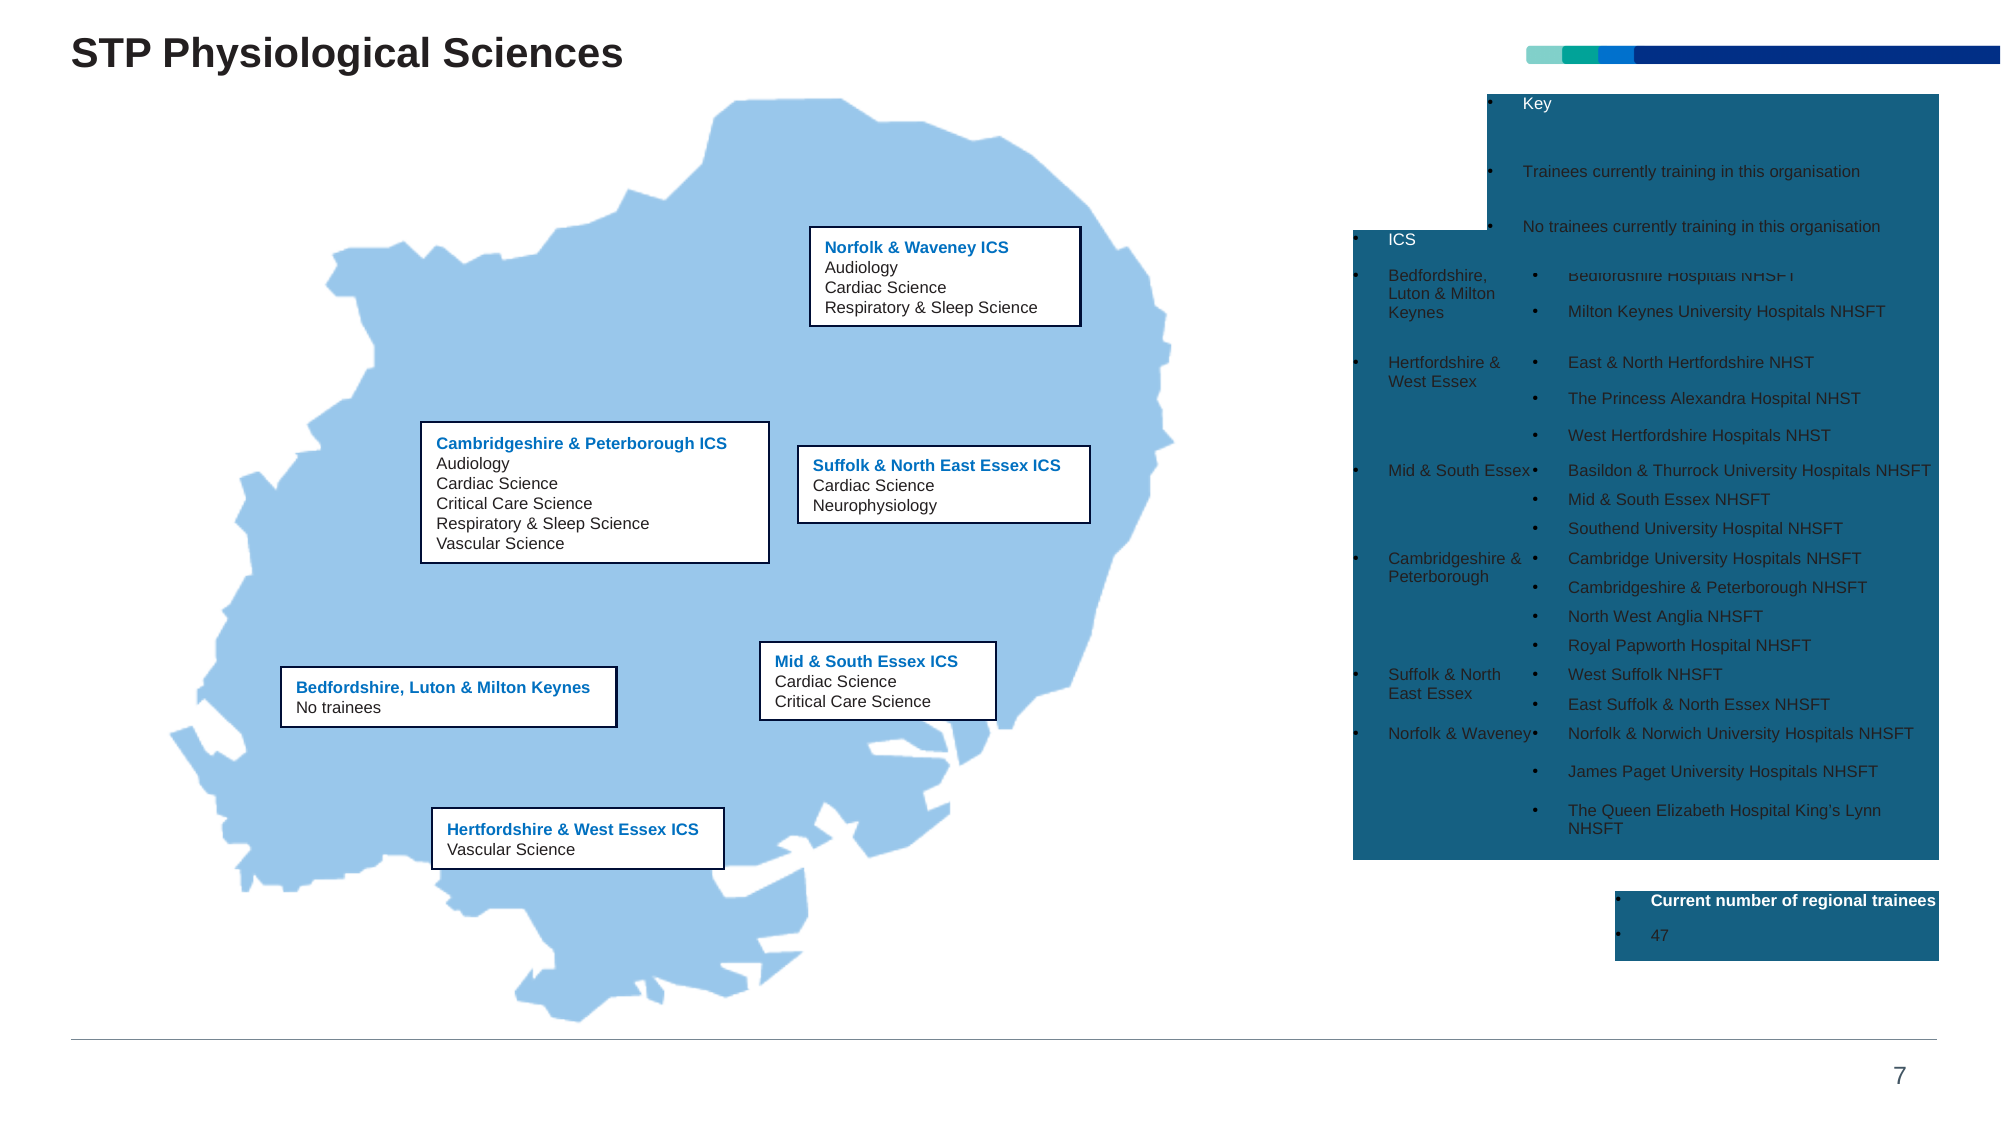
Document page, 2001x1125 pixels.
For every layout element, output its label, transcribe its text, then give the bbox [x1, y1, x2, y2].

table_header [1882, 94, 1939, 162]
table_header ICS [1353, 230, 1487, 266]
table_cell Cambridgeshire & Peterborough NHSFT [1533, 578, 1939, 607]
table_cell Mid & South Essex NHSFT [1533, 491, 1939, 520]
text_box Hertfordshire & West Essex ICS Vascular Science [432, 808, 724, 869]
table_cell East Suffolk & North Essex NHSFT [1533, 695, 1939, 724]
picture [150, 84, 1195, 1041]
table_cell Southend University Hospital NHSFT [1533, 520, 1939, 549]
table_cell Royal Papworth Hospital NHSFT [1533, 636, 1939, 666]
table_cell Norfolk & Norwich University Hospitals NHSFT [1533, 724, 1939, 762]
table_cell James Paget University Hospitals NHSFT [1533, 762, 1939, 801]
text_box Bedfordshire, Luton & Milton Keynes No trainees [281, 667, 616, 727]
table_cell Milton Keynes University Hospitals NHSFT [1533, 302, 1939, 353]
table_cell The Princess Alexandra Hospital NHST [1533, 390, 1939, 426]
table_cell East & North Hertfordshire NHST [1533, 353, 1939, 390]
title STP Physiological Sciences [70, 32, 1513, 79]
table_cell Suffolk & North East Essex [1353, 666, 1533, 724]
table_header Current number of regional trainees [1615, 891, 1939, 926]
table_cell Hertfordshire & West Essex [1353, 353, 1533, 461]
table_cell Mid & South Essex [1353, 461, 1533, 549]
table_cell Basildon & Thurrock University Hospitals NHSFT [1533, 461, 1939, 491]
table_cell 47 [1615, 926, 1939, 961]
table_cell No trainees currently training in this organisation [1487, 217, 1882, 273]
table_cell [1882, 217, 1939, 273]
table_cell [1882, 162, 1939, 217]
table_cell West Suffolk NHSFT [1533, 666, 1939, 695]
text_box Norfolk & Waveney ICS Audiology Cardiac Science Respiratory & Sleep Science [810, 227, 1081, 326]
table_cell Cambridge University Hospitals NHSFT [1533, 549, 1939, 578]
table_cell Trainees currently training in this organisation [1487, 162, 1882, 217]
text_box Cambridgeshire & Peterborough ICS Audiology Cardiac Science Critical Care Science Respiratory & Sleep Science Vascular Science [421, 422, 769, 563]
table_cell North West Anglia NHSFT [1533, 607, 1939, 636]
table_cell Bedfordshire, Luton & Milton Keynes [1353, 266, 1533, 353]
table_cell Norfolk & Waveney [1353, 724, 1533, 860]
table_cell Cambridgeshire & Peterborough [1353, 549, 1533, 666]
text_box Suffolk & North East Essex ICS Cardiac Science Neurophysiology [798, 446, 1090, 523]
table_cell The Queen Elizabeth Hospital King’s Lynn NHSFT [1533, 801, 1939, 860]
text_box Mid & South Essex ICS Cardiac Science Critical Care Science [760, 642, 996, 720]
table_cell Bedfordshire Hospitals NHSFT [1533, 273, 1939, 302]
table_header Key [1487, 94, 1882, 162]
table_cell West Hertfordshire Hospitals NHST [1533, 426, 1939, 461]
